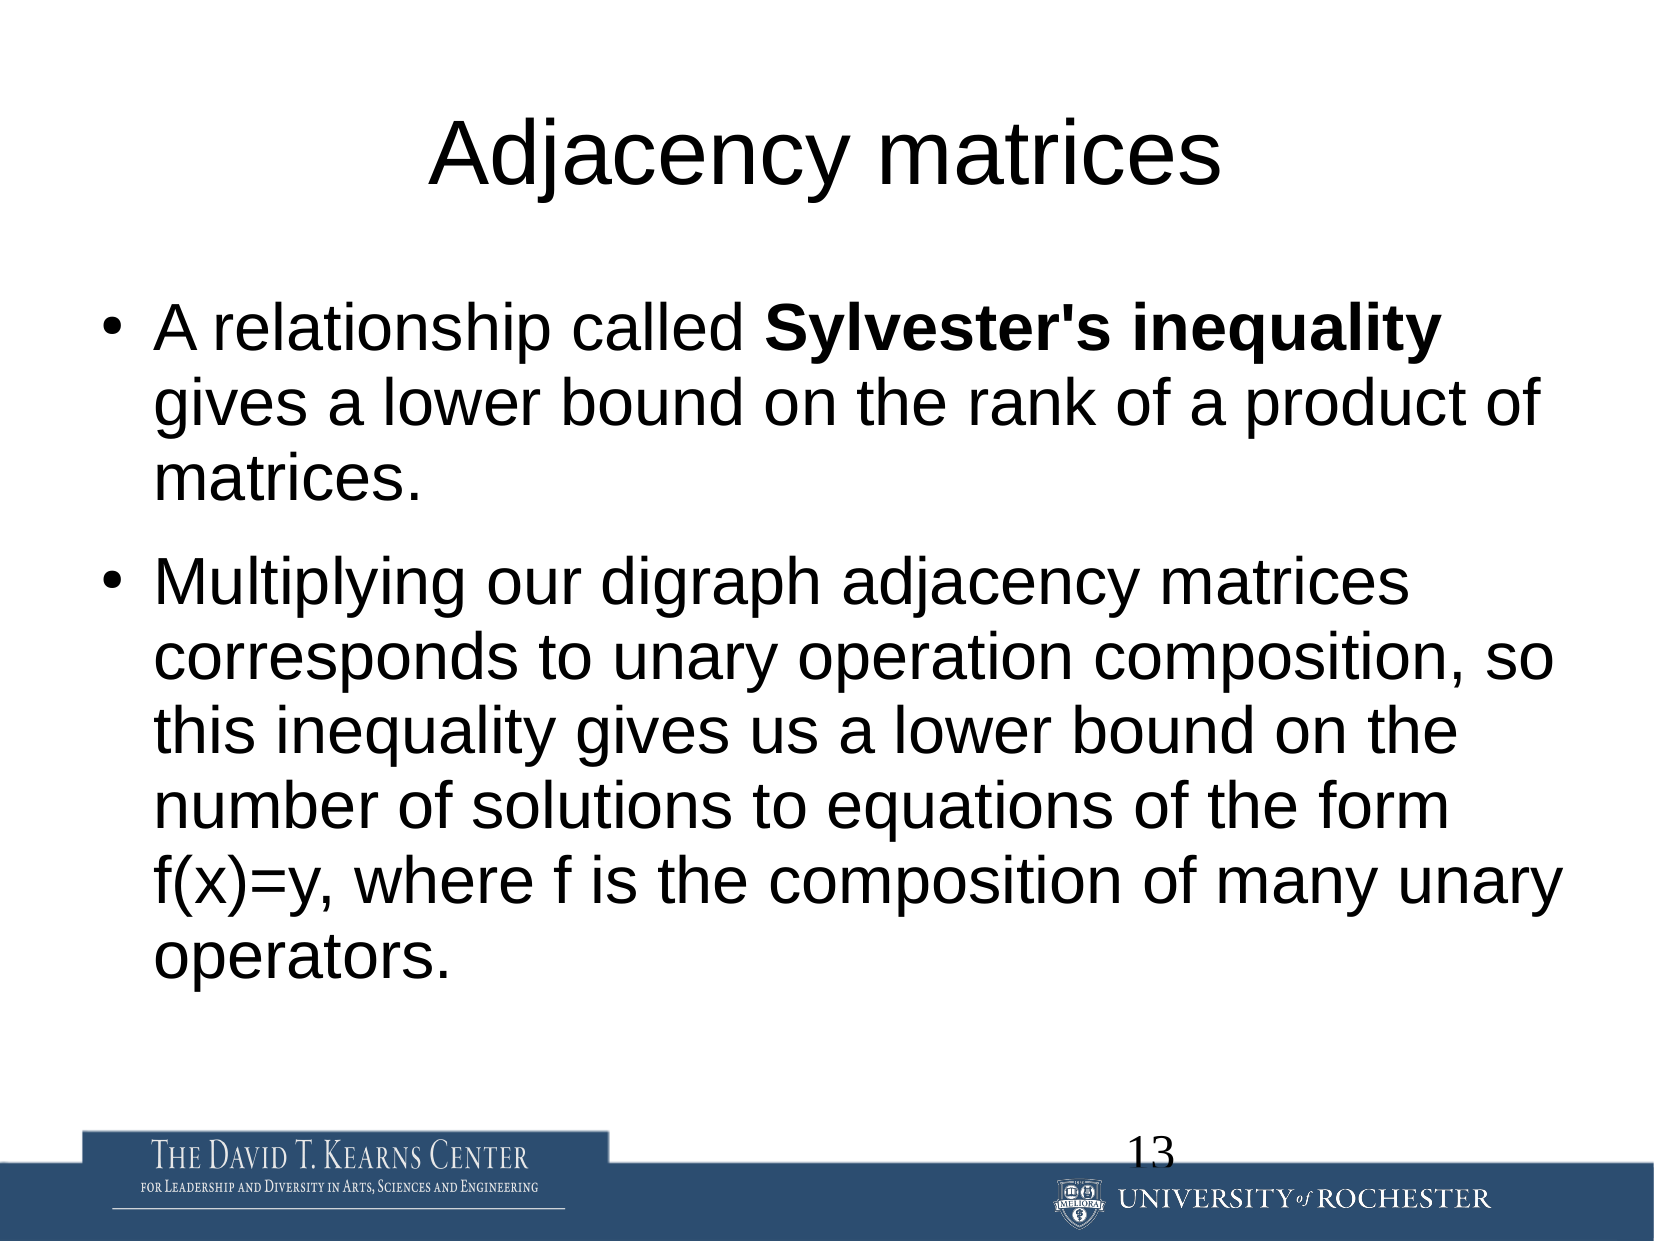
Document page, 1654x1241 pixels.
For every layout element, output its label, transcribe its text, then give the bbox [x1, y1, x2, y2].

title Adjacency matrices [82, 49, 1571, 257]
list A relationship called Sylvester's inequality gives a lower bound on the rank of a product of matrices. Multiplying our digraph adjacency matrices corresponds to unary operation composition, so this inequality gives us a lower bound on the number of solutions to equations of the form f(x)=y, where f is the composition of many unary operators. [82, 290, 1571, 1010]
picture [1053, 1178, 1492, 1230]
picture [0, 0, 1654, 1241]
